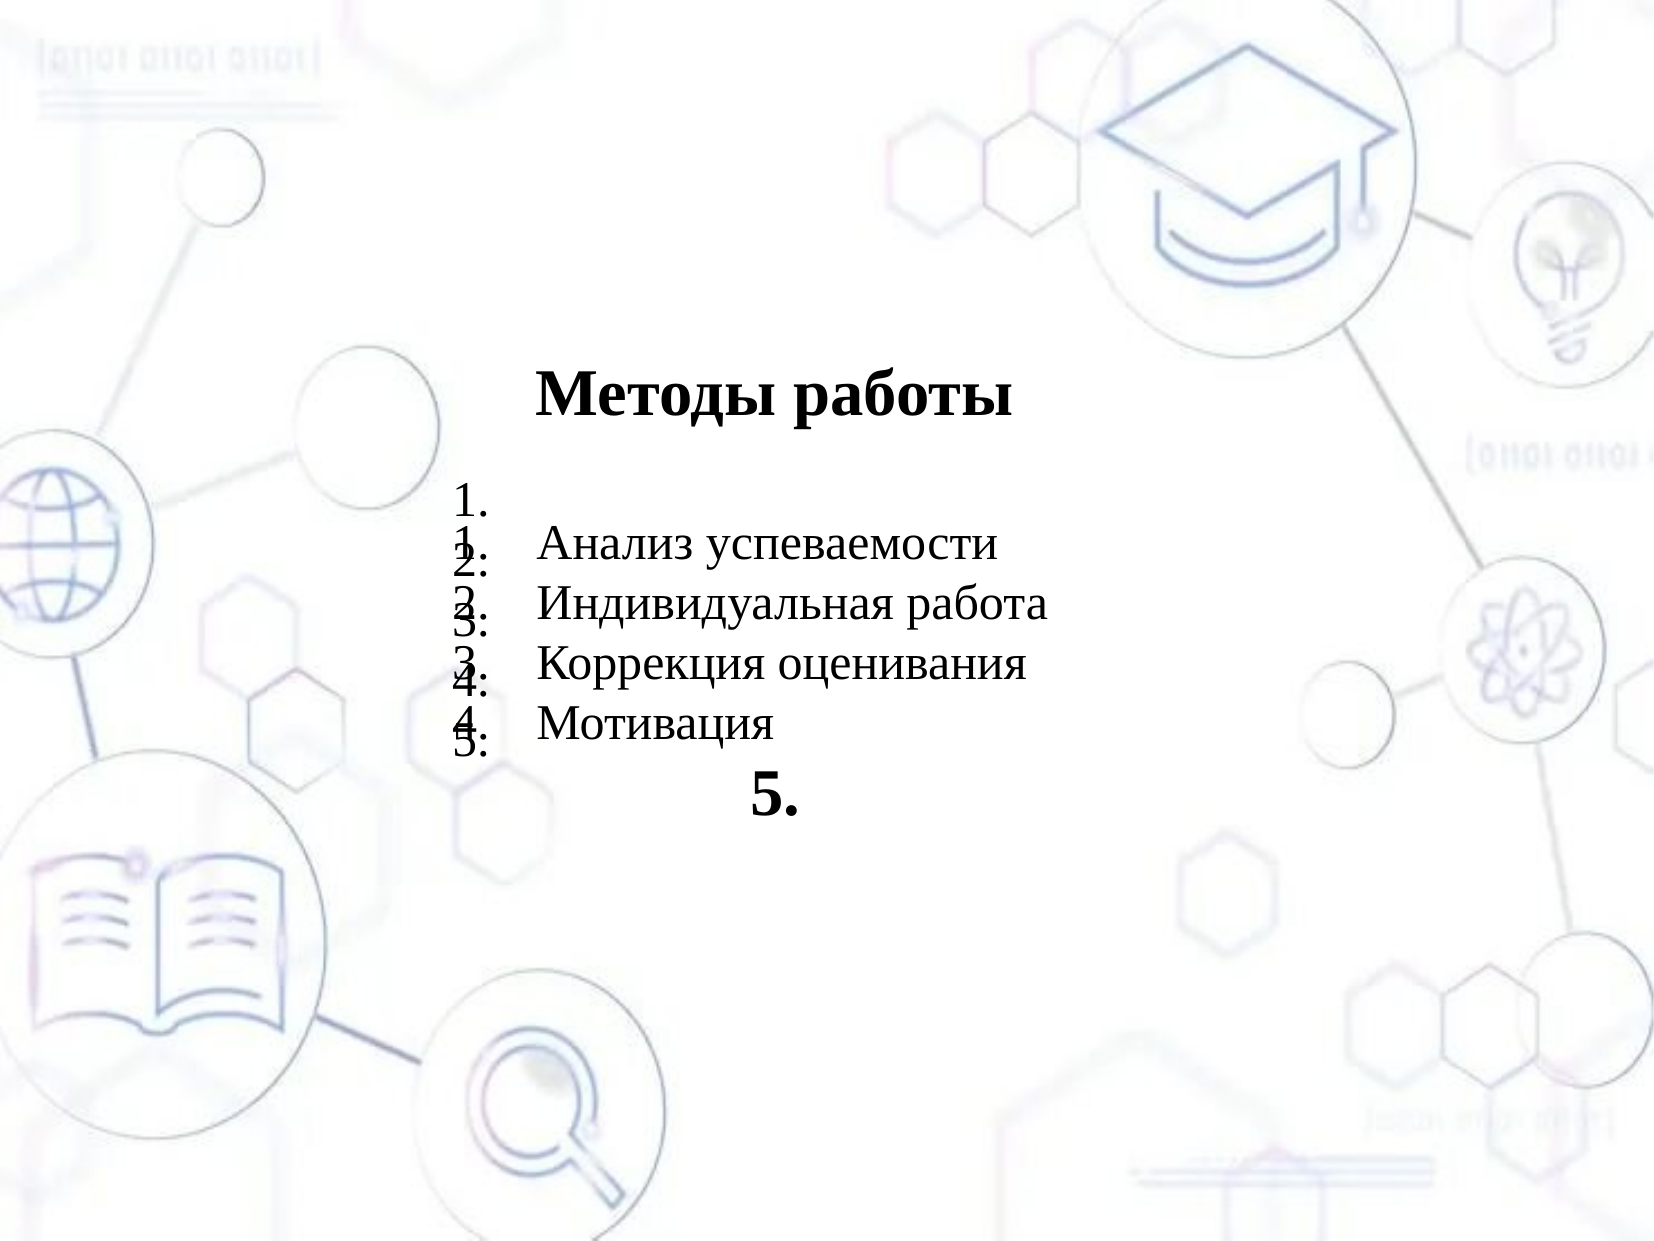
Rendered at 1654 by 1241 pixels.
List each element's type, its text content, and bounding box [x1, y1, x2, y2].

text_box Методы работы Анализ успеваемости Индивидуальная работа Коррекция оценивания Мотивация [437, 102, 1500, 1157]
text_box [366, 147, 437, 426]
picture [0, 0, 1654, 1241]
